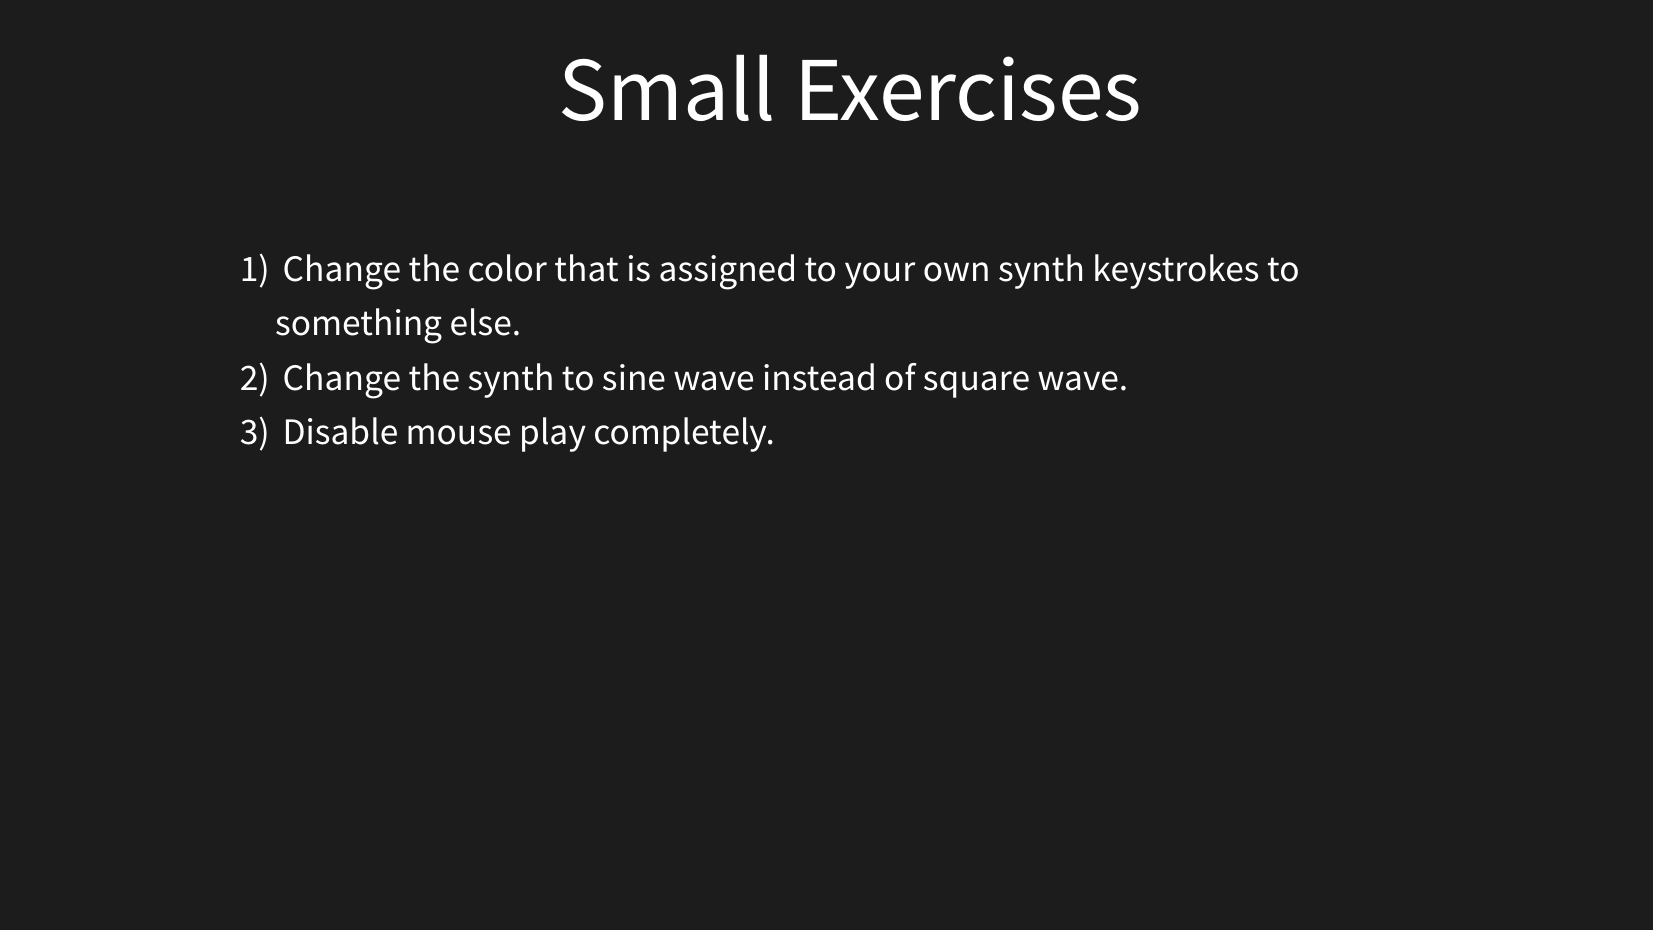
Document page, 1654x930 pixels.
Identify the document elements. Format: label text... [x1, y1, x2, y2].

title Small Exercises [23, 11, 1653, 166]
text_box Change the color that is assigned to your own synth keystrokes to something else. Change the synth to sine wave instead of square wave. Disable mouse play completely. [225, 229, 1486, 517]
